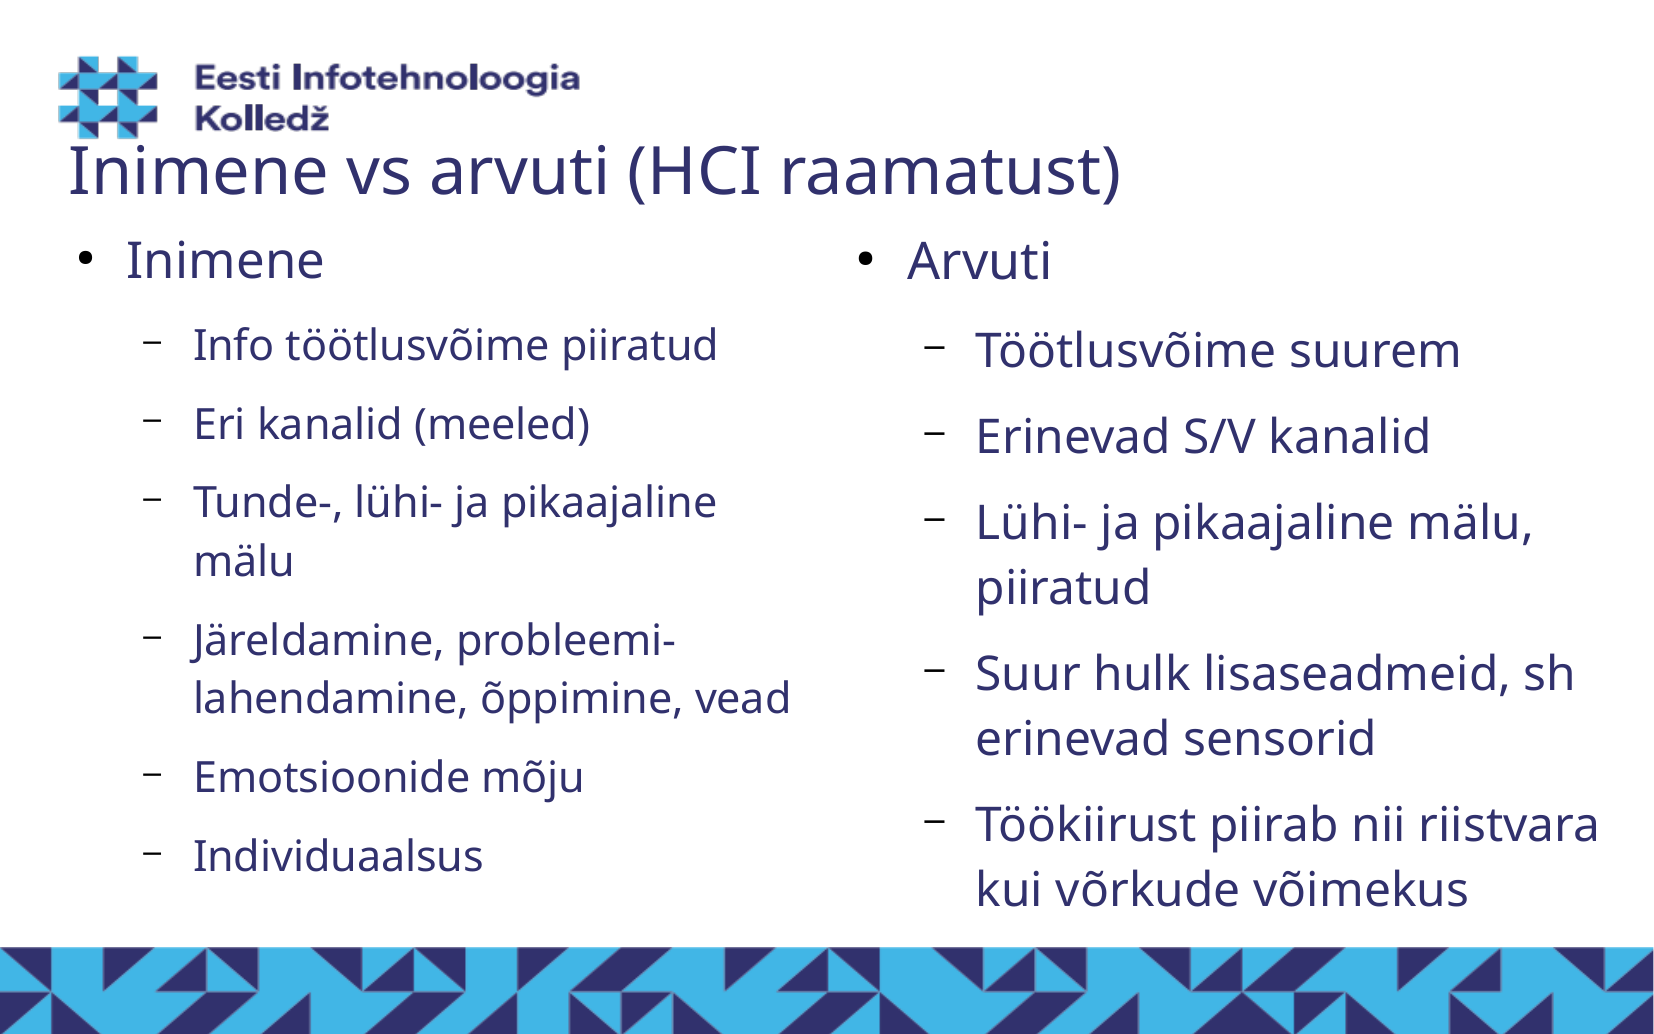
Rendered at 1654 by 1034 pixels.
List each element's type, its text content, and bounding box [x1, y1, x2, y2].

title Inimene vs arvuti (HCI raamatust) [68, 82, 1205, 255]
list Arvuti Töötlusvõime suurem Erinevad S/V kanalid Lühi- ja pikaajaline mälu, piiratud Suur hulk lisaseadmeid, sh erinevad sensorid Töökiirust piirab nii riistvara kui võrkude võimekus [839, 224, 1630, 934]
list Inimene Info töötlusvõime piiratud Eri kanalid (meeled) Tunde-, lühi- ja pikaajaline mälu Järeldamine, probleemi- lahendamine, õppimine, vead Emotsioonide mõju Individuaalsus [60, 224, 804, 934]
